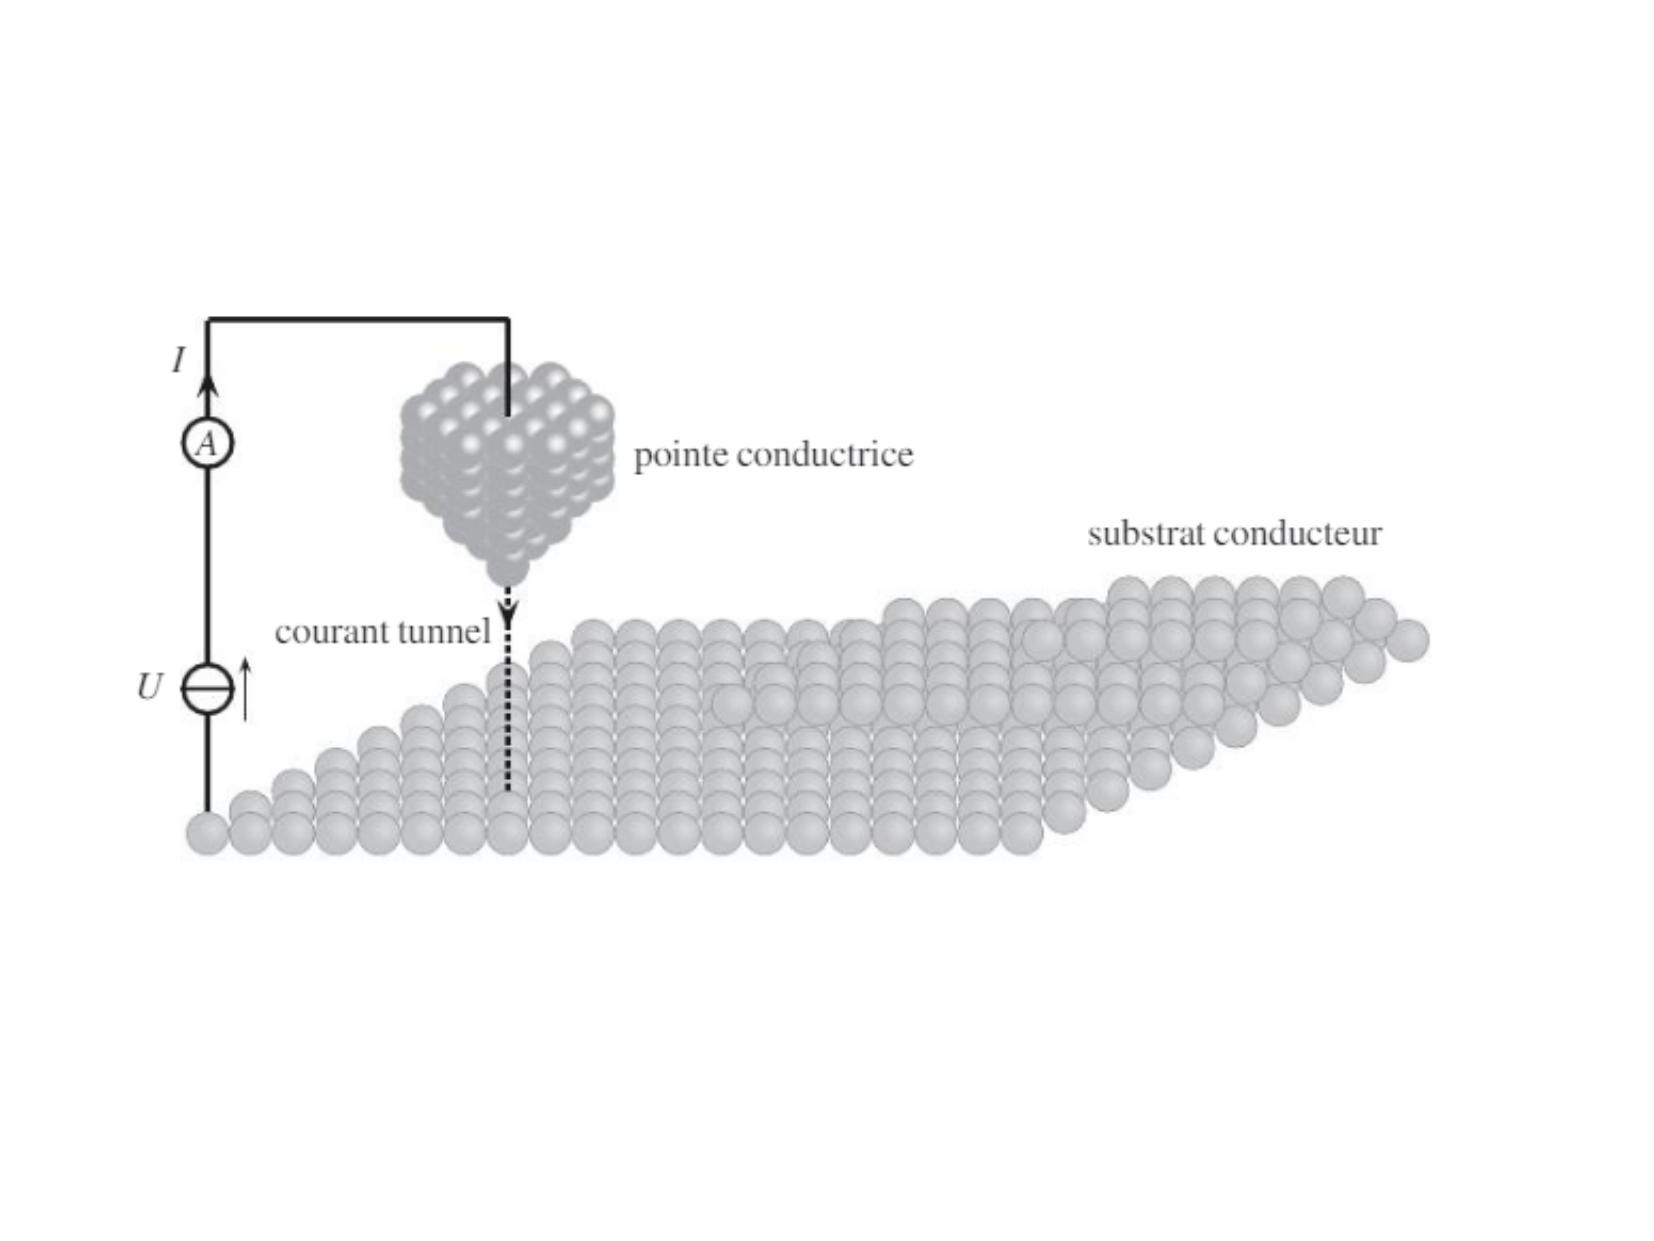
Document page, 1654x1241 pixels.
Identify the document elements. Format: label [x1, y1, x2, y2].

picture [121, 283, 1441, 875]
